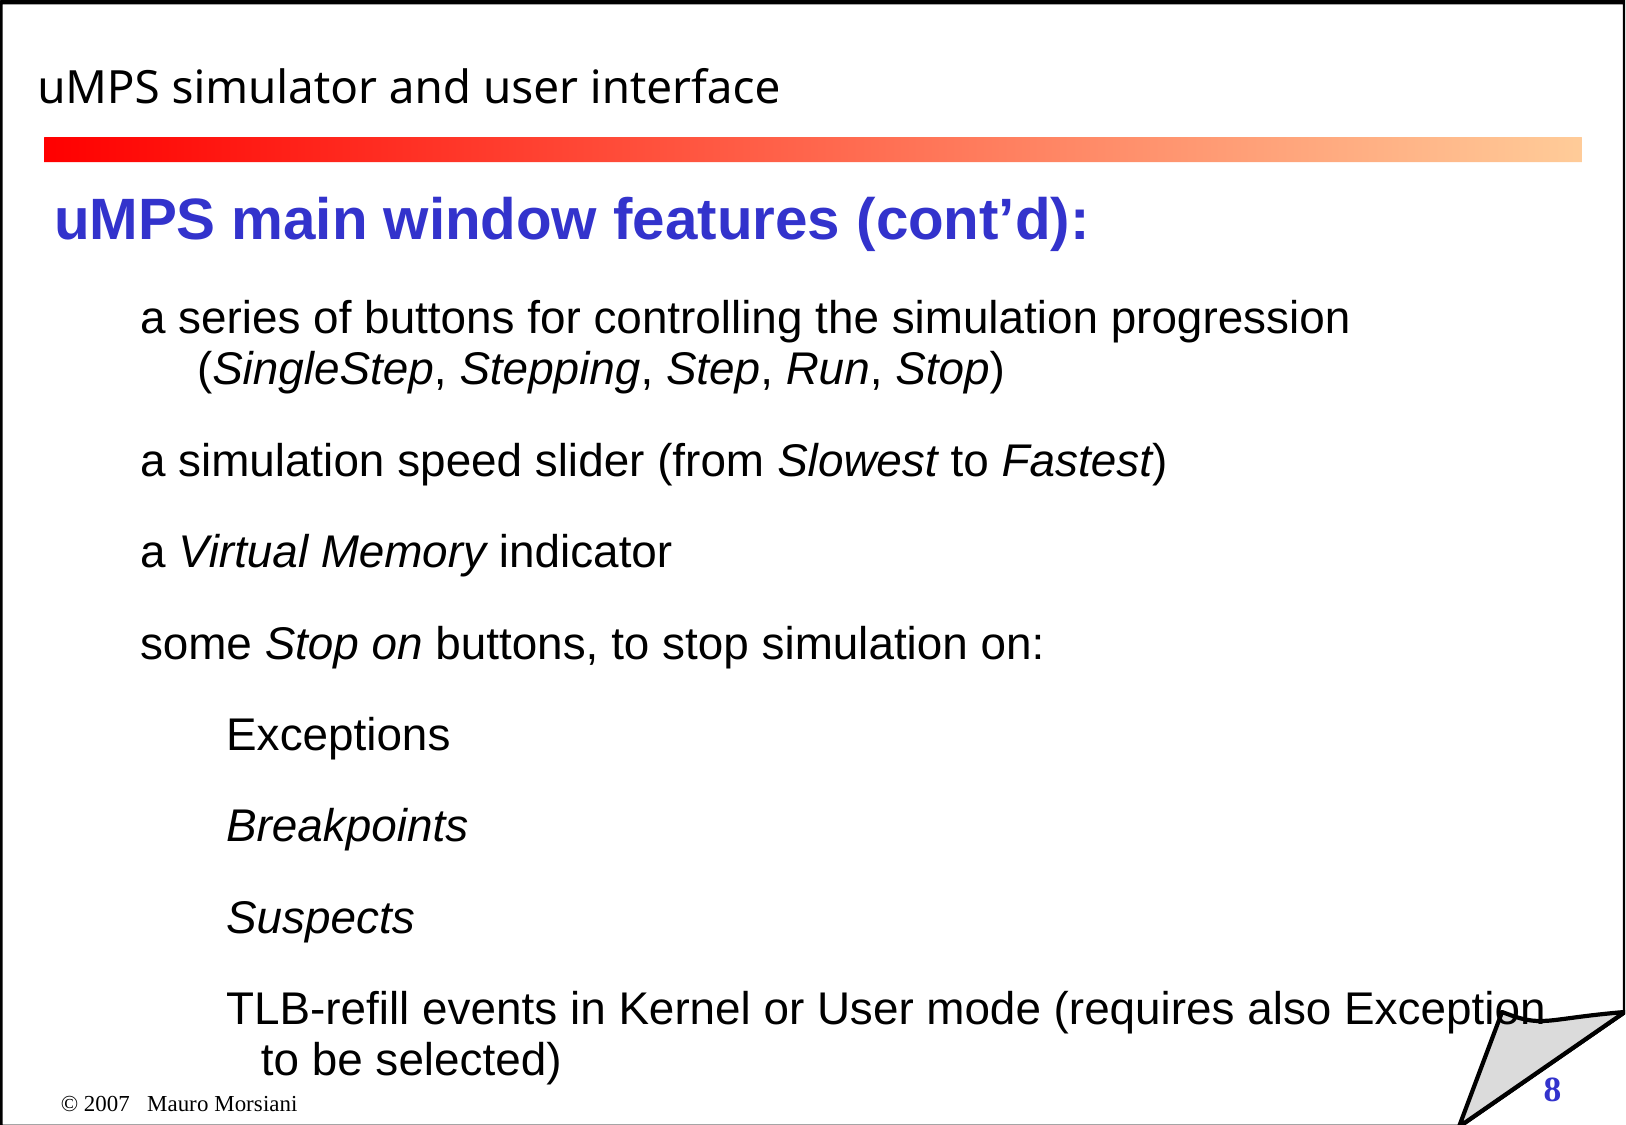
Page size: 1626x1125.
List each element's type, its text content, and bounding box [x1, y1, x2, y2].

list uMPS main window features (cont’d): a series of buttons for controlling the simulation progression (SingleStep, Stepping, Step, Run, Stop) a simulation speed slider (from Slowest to Fastest) a Virtual Memory indicator some Stop on buttons, to stop simulation on: Exceptions Breakpoints Suspects TLB-refill events in Kernel or User mode (requires also Exception to be selected) [54, 187, 1571, 1125]
title uMPS simulator and user interface [37, 44, 1588, 131]
